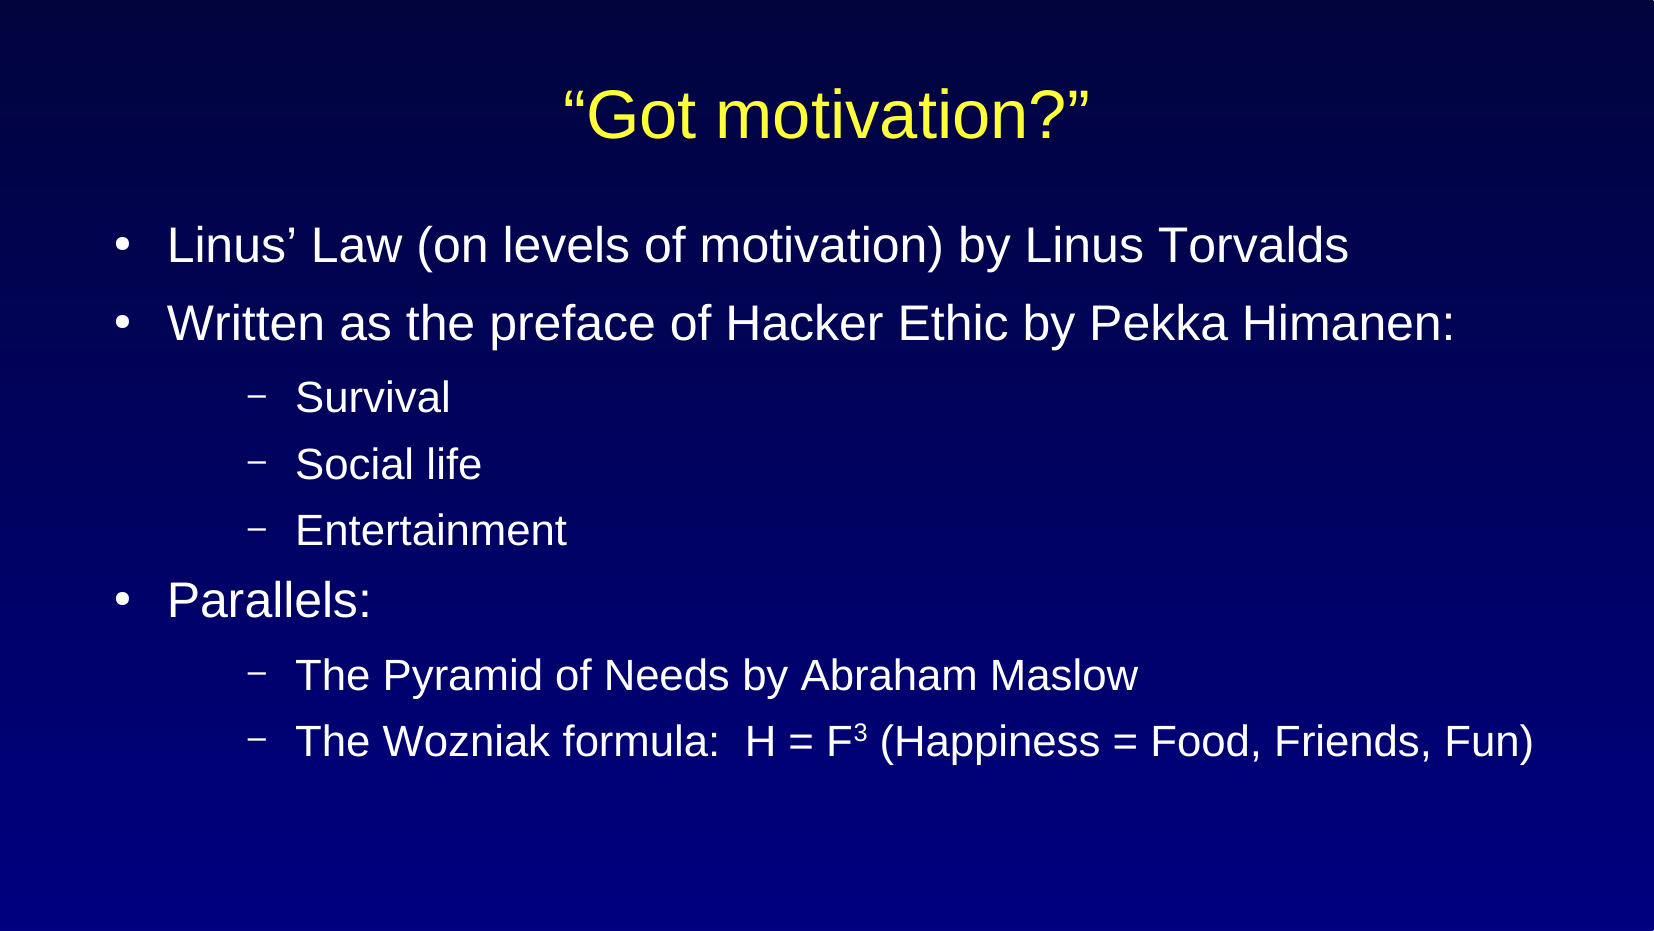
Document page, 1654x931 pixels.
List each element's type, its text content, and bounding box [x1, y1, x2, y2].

list Linus’ Law (on levels of motivation) by Linus Torvalds Written as the preface of Hacker Ethic by Pekka Himanen: Survival Social life Entertainment Parallels: The Pyramid of Needs by Abraham Maslow The Wozniak formula: H = F3 (Happiness = Food, Friends, Fun) [82, 217, 1571, 766]
title “Got motivation?” [82, 37, 1571, 193]
